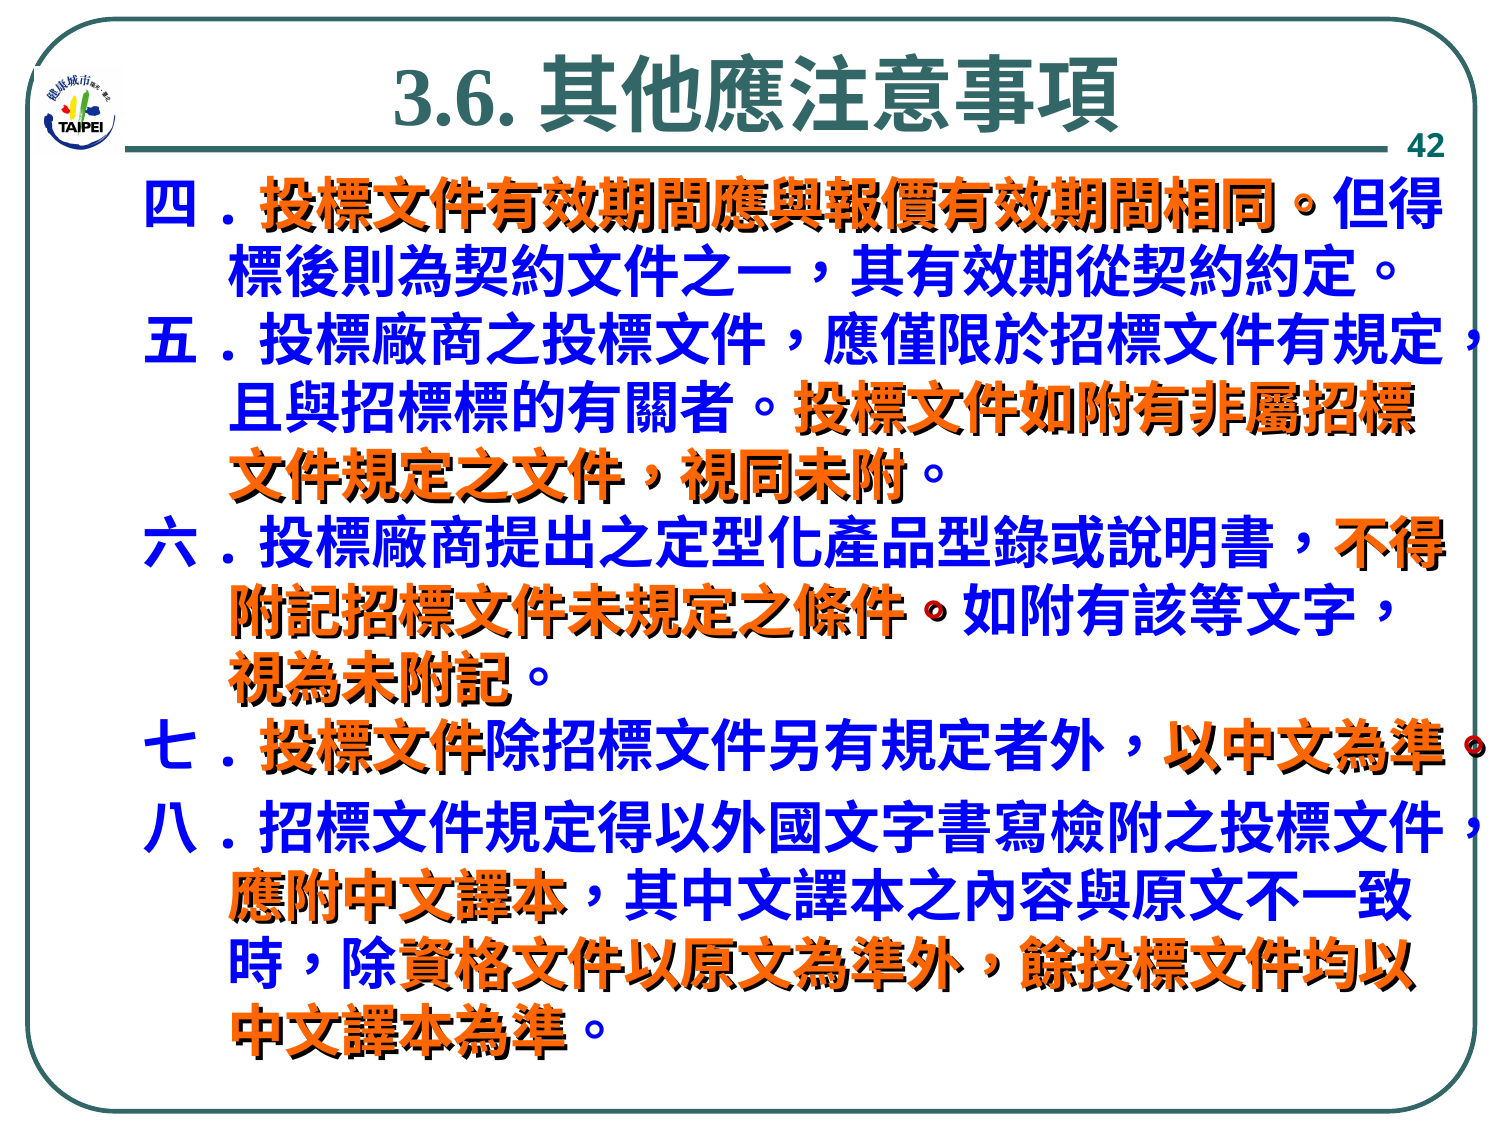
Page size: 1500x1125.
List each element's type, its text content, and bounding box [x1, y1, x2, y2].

title 3.6.其他應注意事項 [125, 31, 1388, 150]
list 四.投標文件有效期間應與報價有效期間相同。但得標後則為契約文件之一，其有效期從契約約定。 五.投標廠商之投標文件，應僅限於招標文件有規定，且與招標標的有關者。投標文件如附有非屬招標文件規定之文件，視同未附。 六.投標廠商提出之定型化產品型錄或說明書，不得附記招標文件未規定之條件。如附有該等文字，視為未附記。 七.投標文件除招標文件另有規定者外，以中文為準。 八.招標文件規定得以外國文字書寫檢附之投標文件，應附中文譯本，其中文譯本之內容與原文不一致時，除資格文件以原文為準外，餘投標文件均以中文譯本為準。 [41, 160, 1471, 1125]
